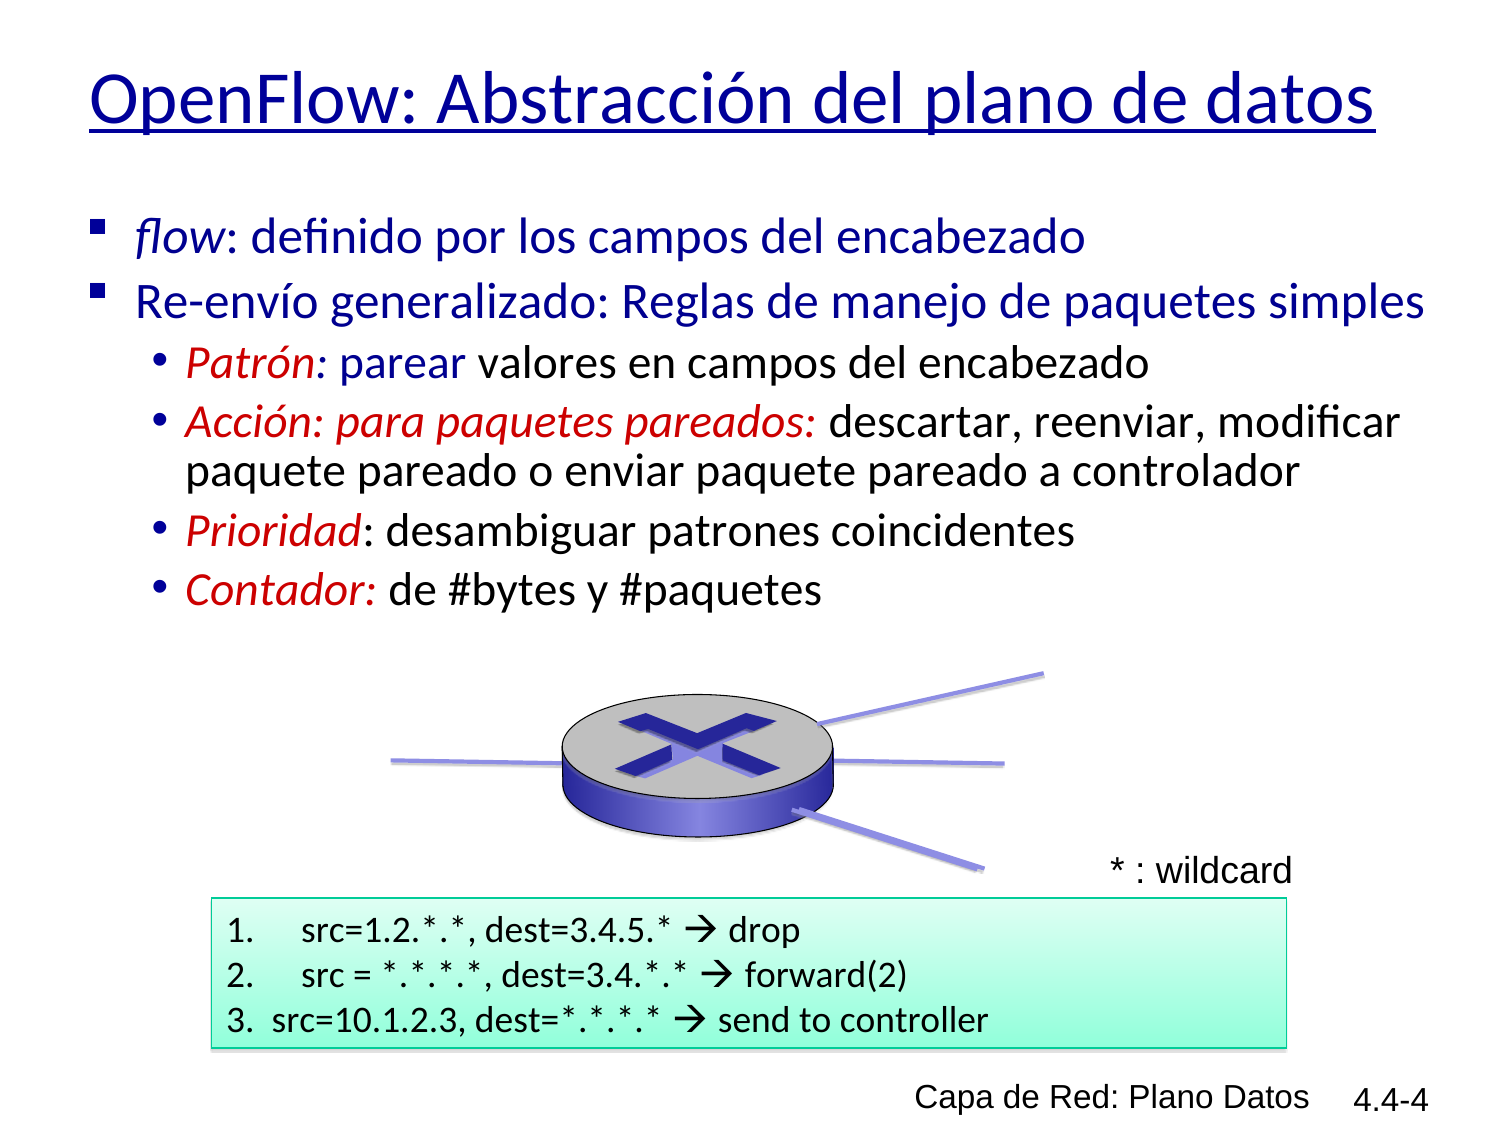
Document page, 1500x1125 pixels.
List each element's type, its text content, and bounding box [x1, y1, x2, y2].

list flow: definido por los campos del encabezado Re-envío generalizado: Reglas de manejo de paquetes simples Patrón: parear valores en campos del encabezado Acción: para paquetes pareados: descartar, reenviar, modificar paquete pareado o enviar paquete pareado a controlador Prioridad: desambiguar patrones coincidentes Contador: de #bytes y #paquetes [70, 203, 1459, 672]
title OpenFlow: Abstracción del plano de datos [74, 0, 1459, 188]
text_box src=1.2.*.*, dest=3.4.5.*  drop src = *.*.*.*, dest=3.4.*.*  forward(2) 3. src=10.1.2.3, dest=*.*.*.*  send to controller [211, 897, 1287, 1049]
text_box [562, 694, 834, 837]
text_box * : wildcard [1095, 838, 1309, 899]
